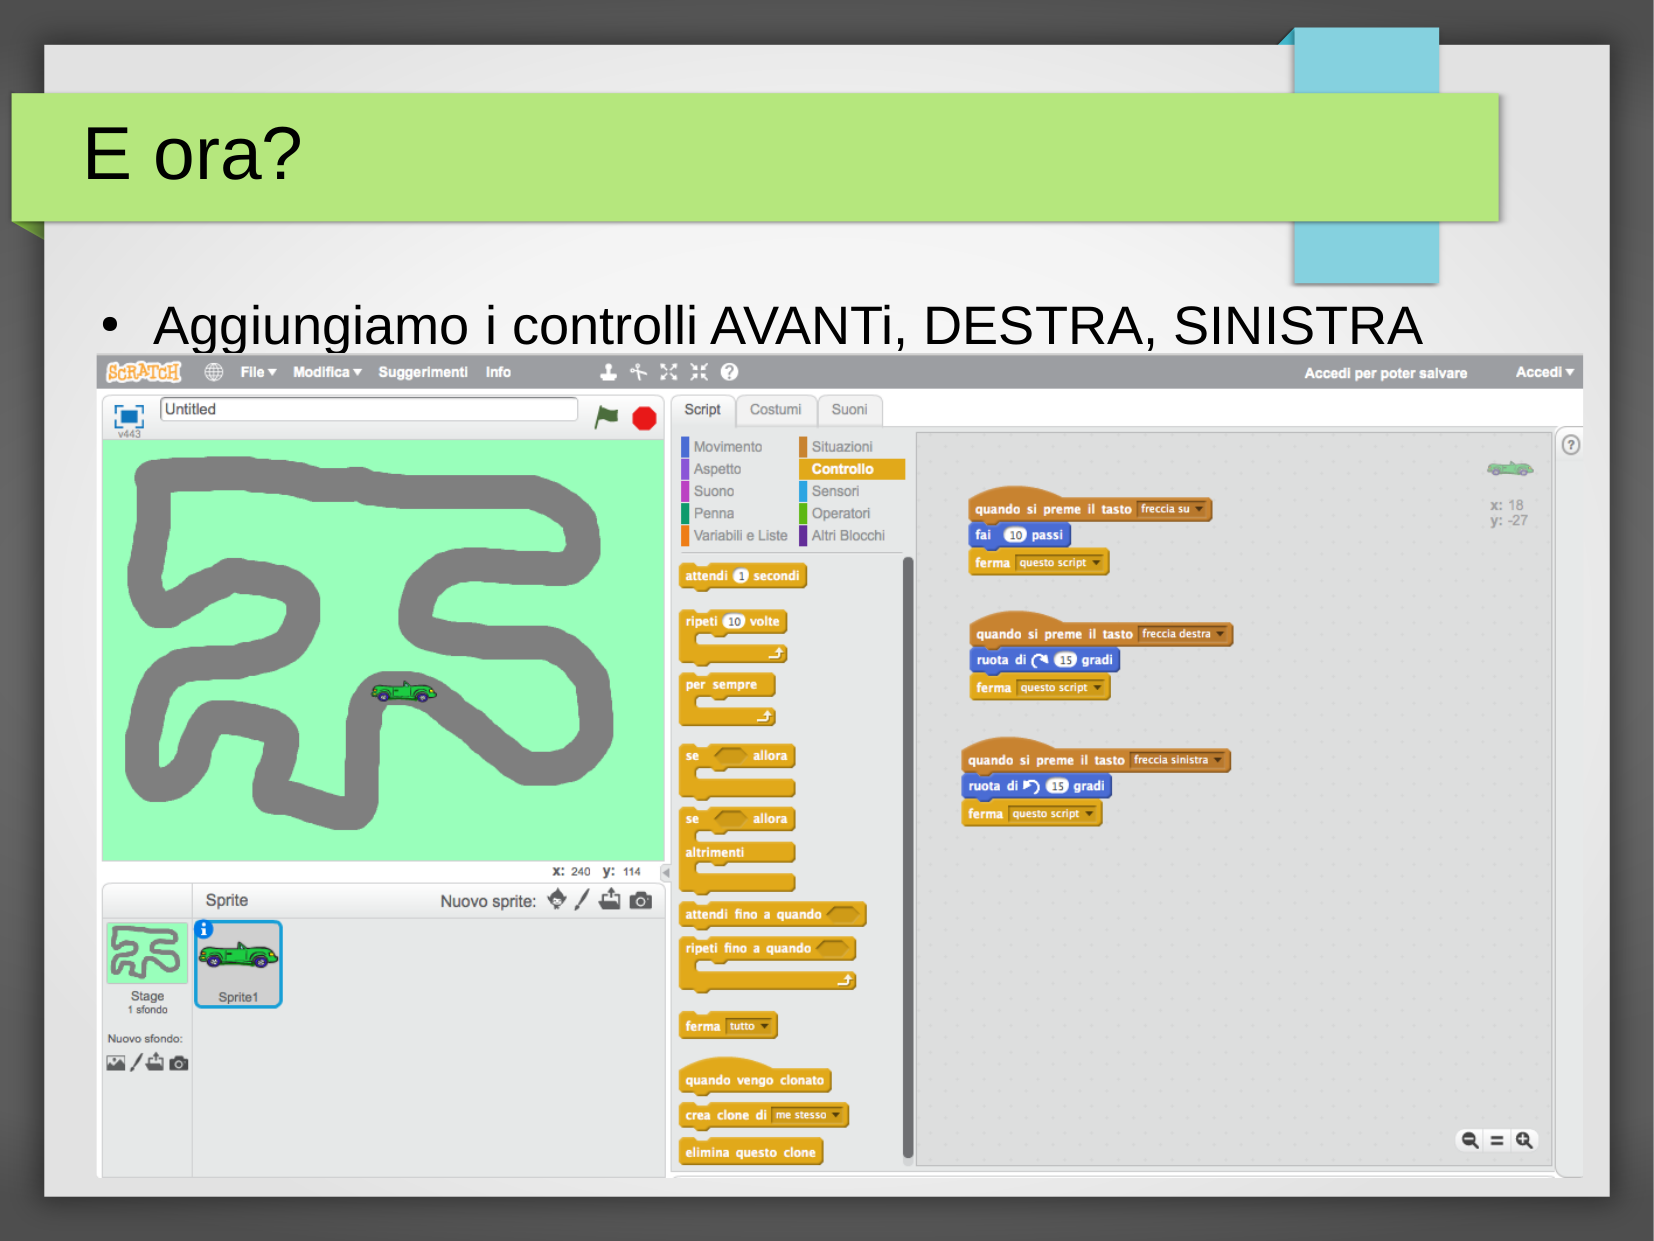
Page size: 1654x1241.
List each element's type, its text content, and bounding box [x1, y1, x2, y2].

picture [0, 0, 1654, 1241]
title E ora? [82, 94, 1264, 213]
list Aggiungiamo i controlli AVANTi, DESTRA, SINISTRA [82, 295, 1571, 1015]
